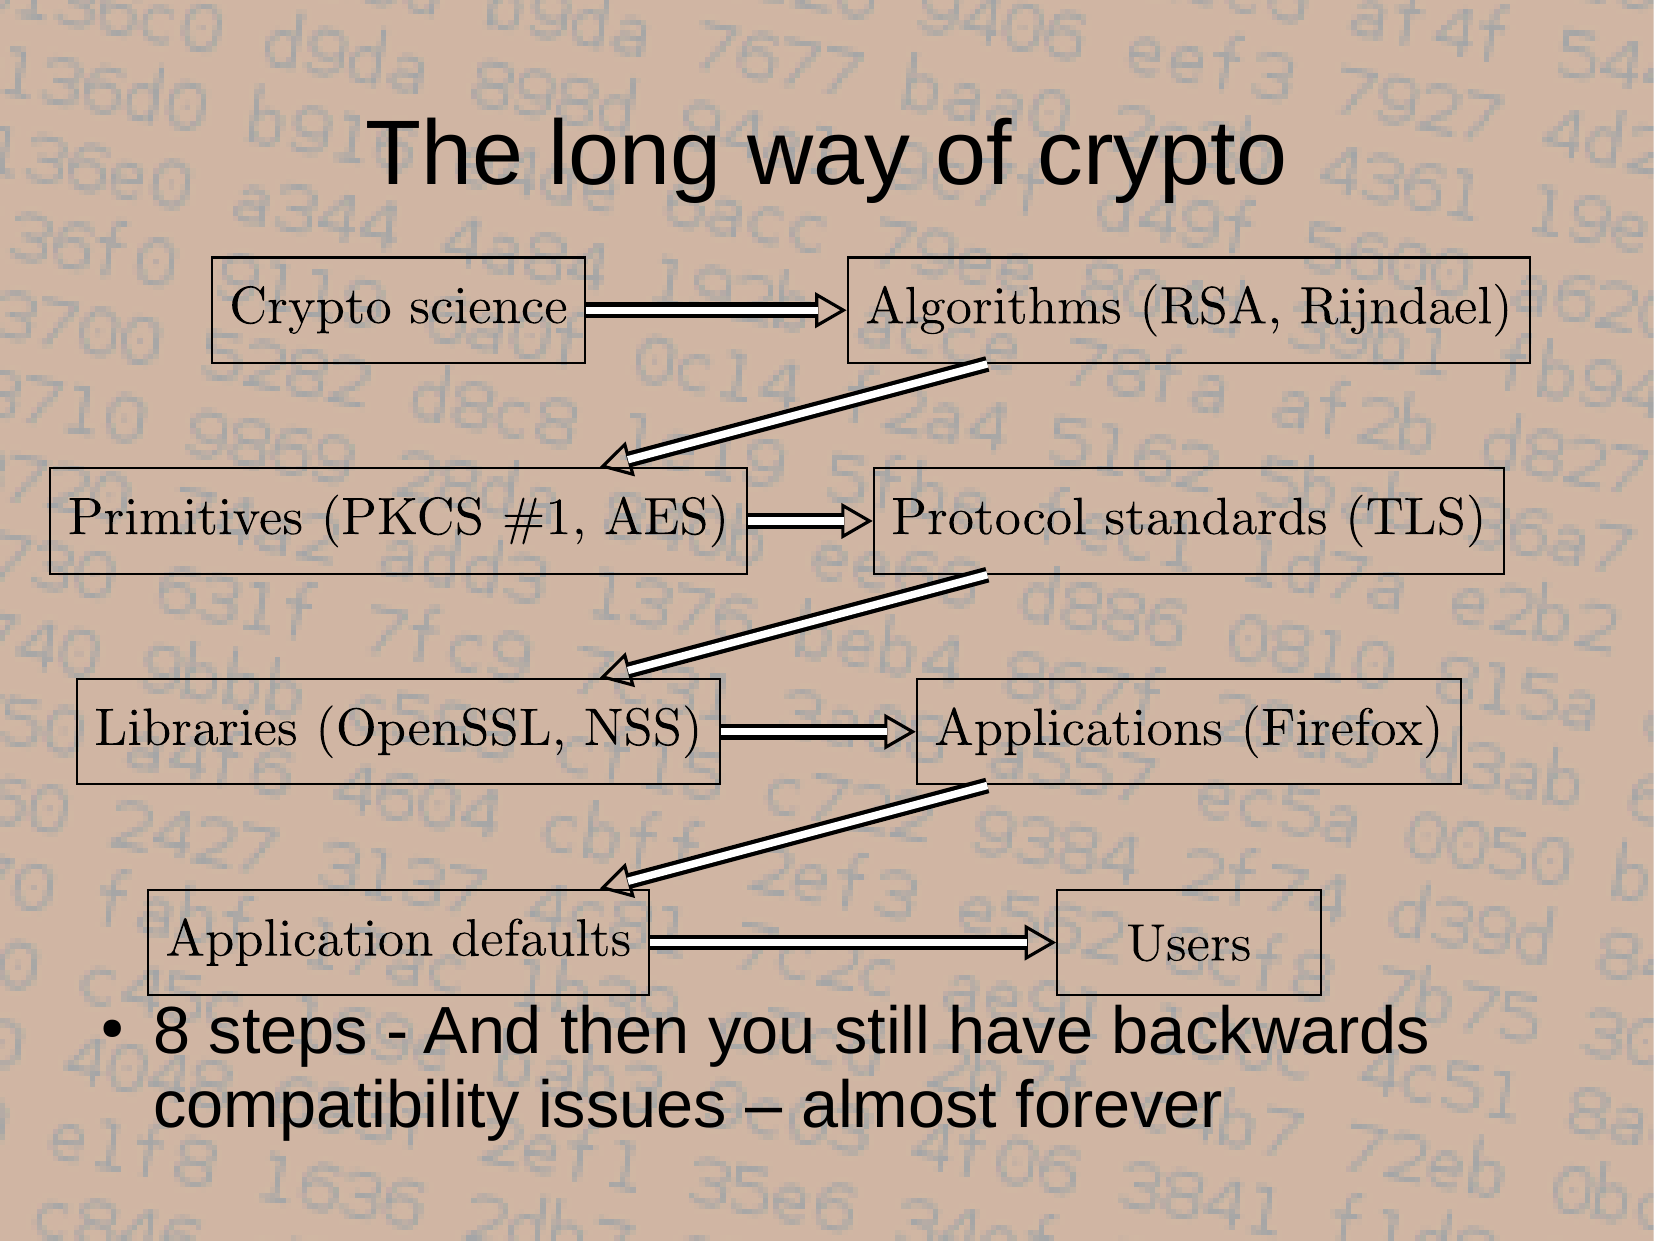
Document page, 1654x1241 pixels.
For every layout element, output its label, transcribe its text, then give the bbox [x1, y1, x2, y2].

picture [0, 0, 1654, 1241]
title The long way of crypto [82, 49, 1571, 257]
list 8 steps - And then you still have backwards compatibility issues – almost forever [82, 290, 1571, 1217]
